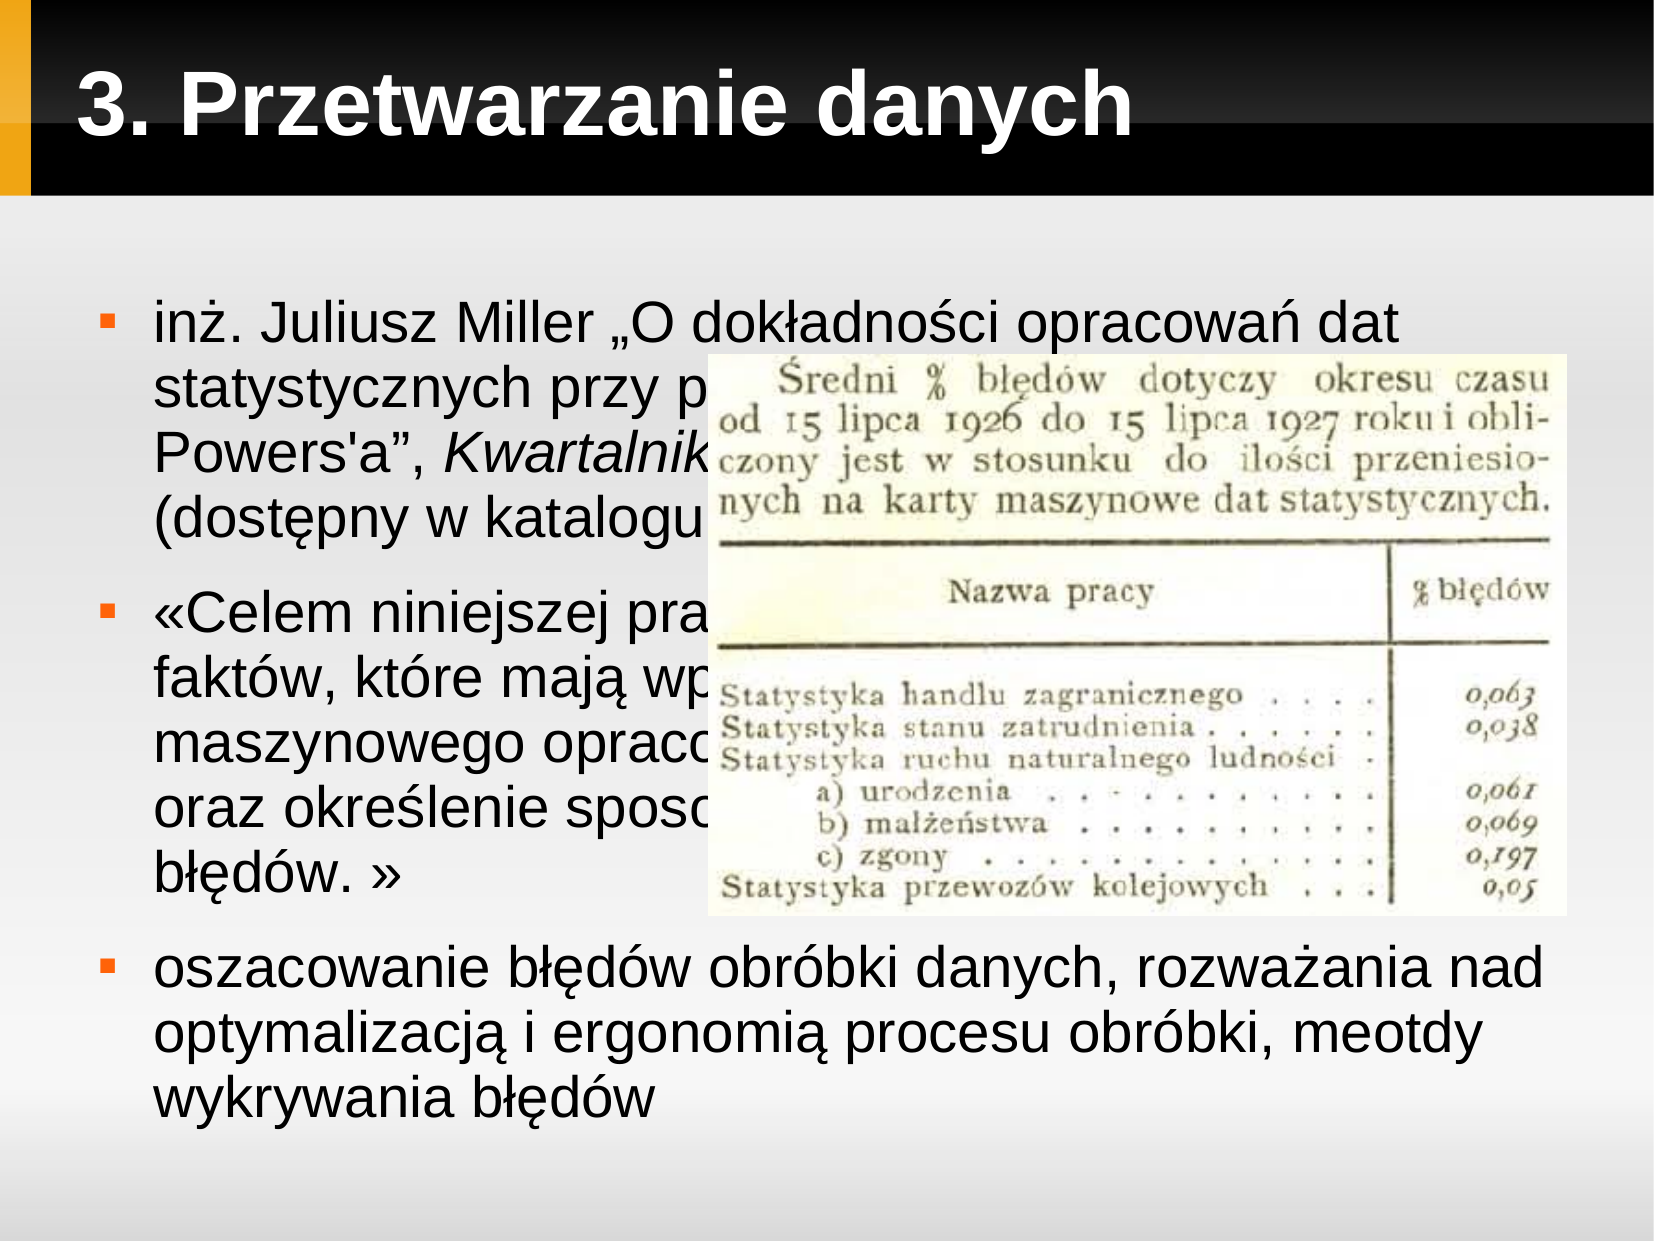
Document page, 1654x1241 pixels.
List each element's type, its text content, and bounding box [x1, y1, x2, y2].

list inż. Juliusz Miller „O dokładności opracowań dat statystycznych przy pomocy maszyn systemu Powers'a”, Kwartalnik Statystyczny (1928) z.1, s.185 (dostępny w katalogu hnit.org.pl) «Celem niniejszej pracy jest analiza tych wszystkich faktów, które mają wpływ na dokładność maszynowego opracowania materiałów statystycznych oraz określenie sposobów ujawniania i usuwania błędów. » oszacowanie błędów obróbki danych, rozważania nad optymalizacją i ergonomią procesu obróbki, meotdy wykrywania błędów [82, 290, 1571, 1130]
title 3. Przetwarzanie danych [76, 7, 1565, 200]
picture [0, 0, 1654, 1241]
